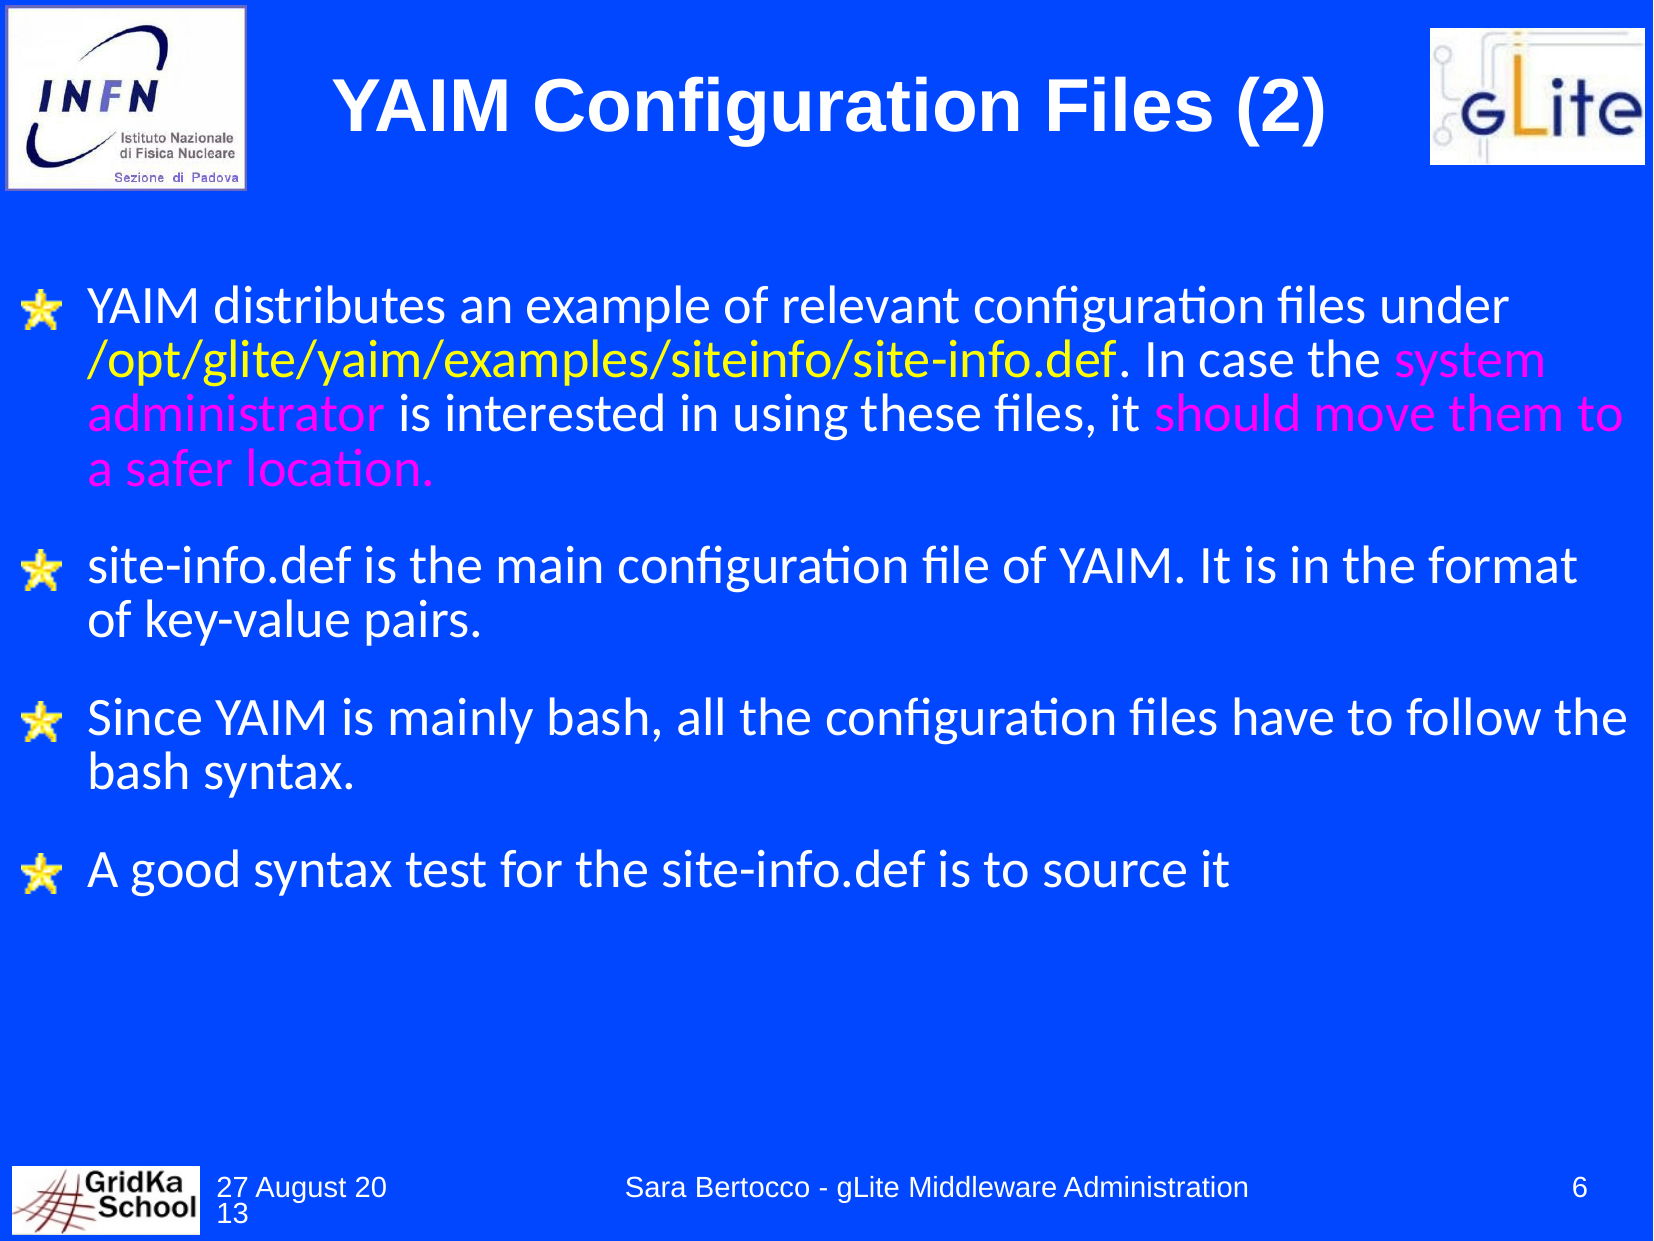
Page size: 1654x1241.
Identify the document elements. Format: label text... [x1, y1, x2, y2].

title YAIM Configuration Files (2) [247, 25, 1645, 186]
picture [1430, 28, 1645, 165]
picture [12, 1166, 200, 1235]
picture [5, 5, 247, 191]
text_box YAIM distributes an example of relevant configuration files under /opt/glite/yaim/examples/siteinfo/site-info.def. In case the system administrator is interested in using these files, it should move them to a safer location. site-info.def is the main configuration file of YAIM. It is in the format of key-value pairs. Since YAIM is mainly bash, all the configuration files have to follow the bash syntax. A good syntax test for the site-info.def is to source it [6, 275, 1653, 1050]
title YAIM Configuration Files (2) [0, 25, 5, 186]
